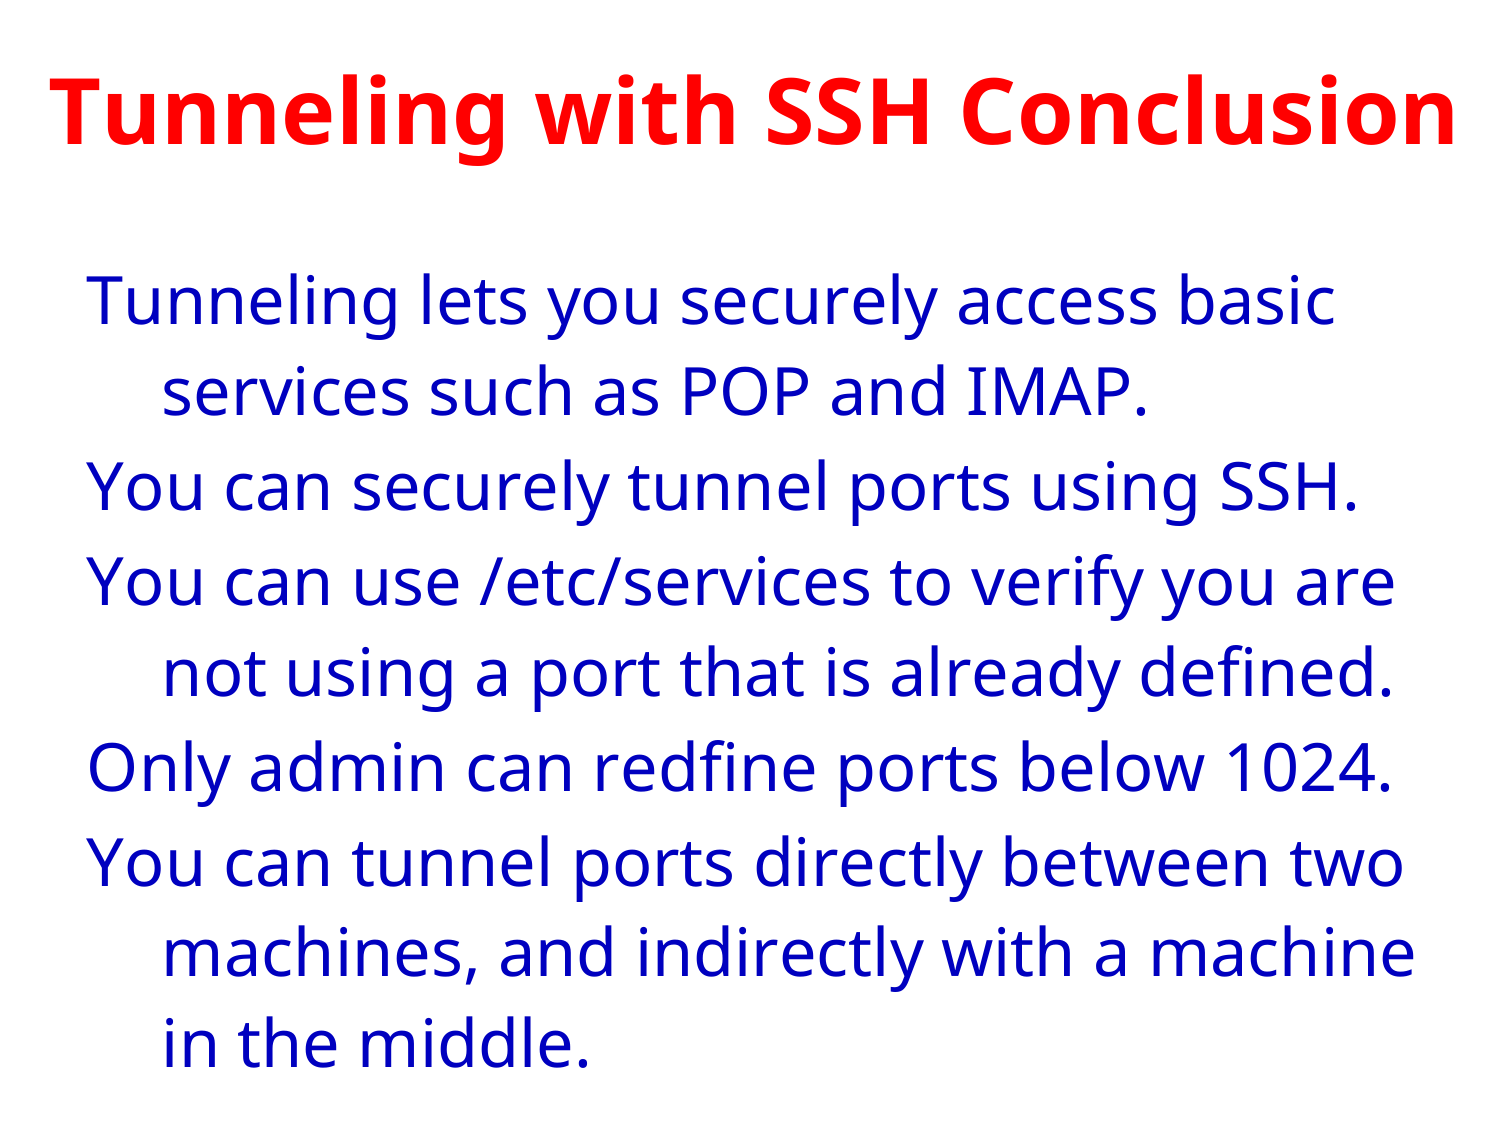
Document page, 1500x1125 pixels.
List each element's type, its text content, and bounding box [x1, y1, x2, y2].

title Tunneling with SSH Conclusion [71, 46, 1462, 169]
list Tunneling lets you securely access basic services such as POP and IMAP. You can securely tunnel ports using SSH. You can use /etc/services to verify you are not using a port that is already defined. Only admin can redfine ports below 1024. You can tunnel ports directly between two machines, and indirectly with a machine in the middle. [11, 175, 1480, 1107]
